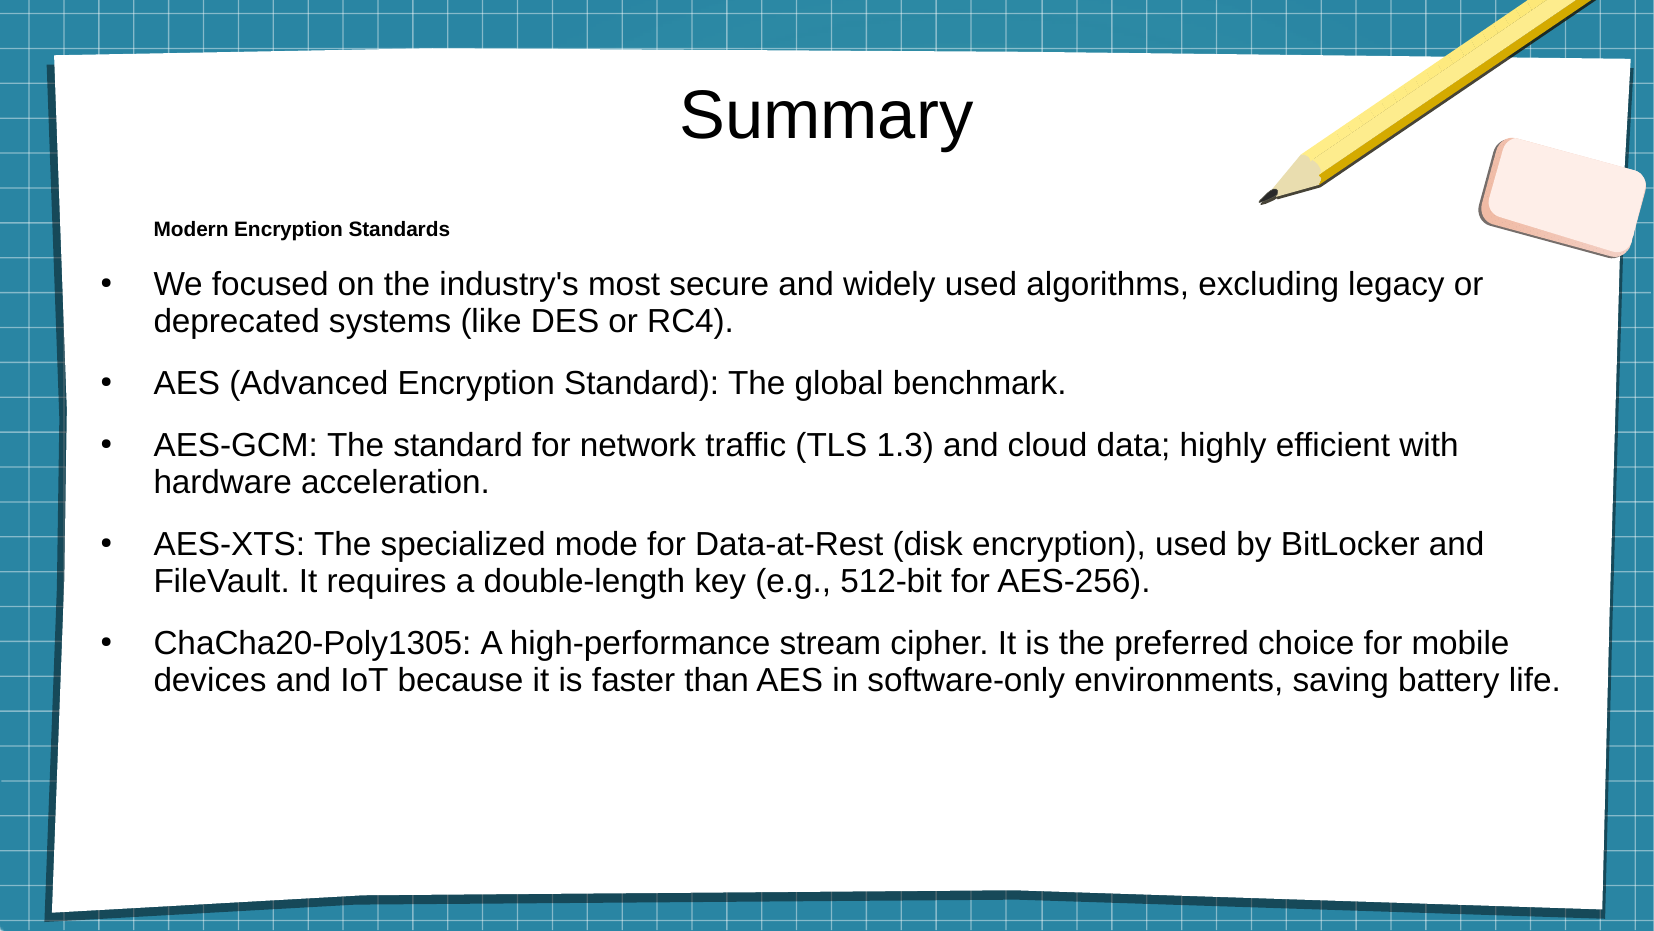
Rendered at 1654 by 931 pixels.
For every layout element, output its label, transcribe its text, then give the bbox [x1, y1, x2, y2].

list Modern Encryption Standards We focused on the industry's most secure and widely used algorithms, excluding legacy or deprecated systems (like DES or RC4). AES (Advanced Encryption Standard): The global benchmark. AES-GCM: The standard for network traffic (TLS 1.3) and cloud data; highly efficient with hardware acceleration. AES-XTS: The specialized mode for Data-at-Rest (disk encryption), used by BitLocker and FileVault. It requires a double-length key (e.g., 512-bit for AES-256). ChaCha20-Poly1305: A high-performance stream cipher. It is the preferred choice for mobile devices and IoT because it is faster than AES in software-only environments, saving battery life. [82, 217, 1571, 758]
title Summary [82, 37, 1571, 193]
